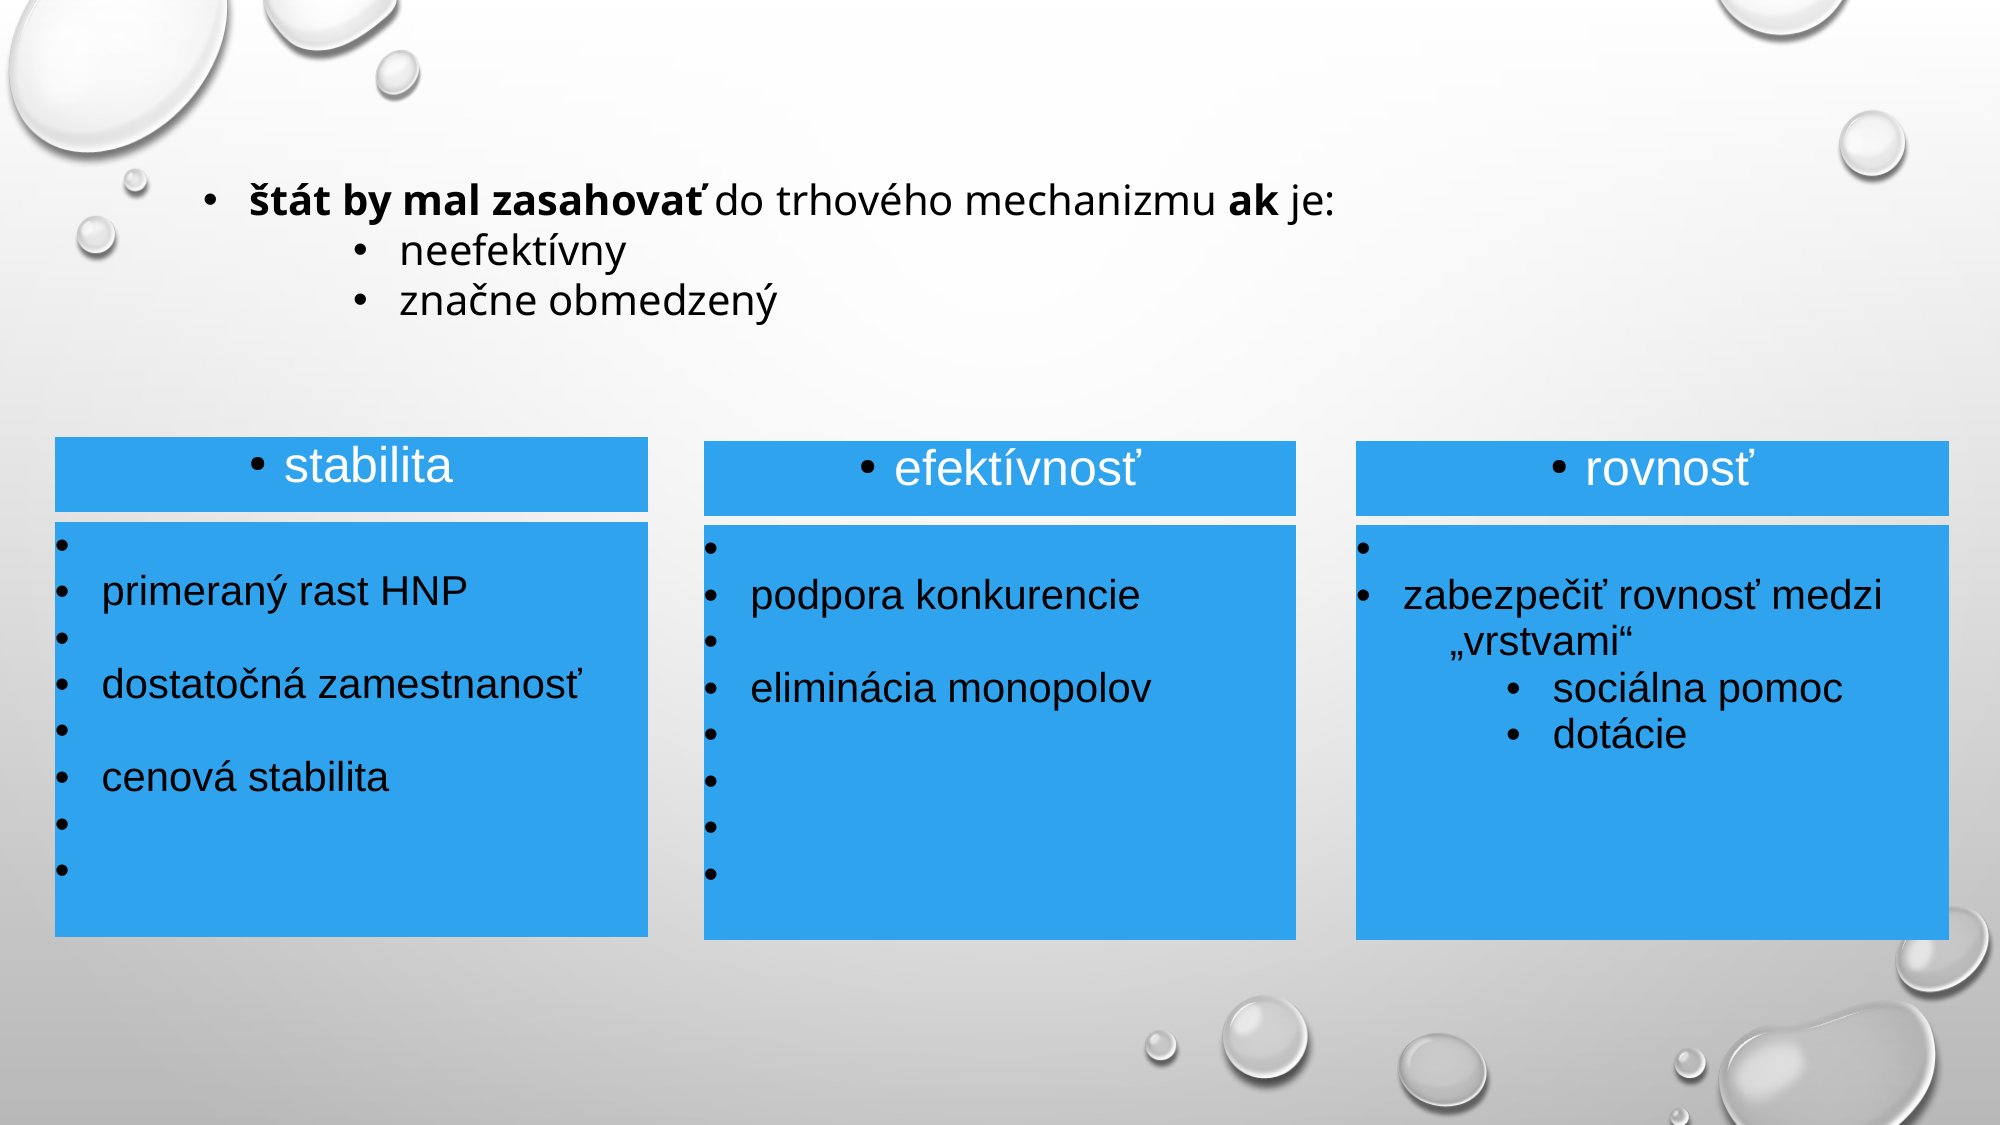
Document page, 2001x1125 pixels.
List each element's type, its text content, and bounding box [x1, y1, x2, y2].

text_box štát by mal zasahovať do trhového mechanizmu ak je: neefektívny značne obmedzený [188, 166, 1920, 334]
table_header rovnosť [1356, 441, 1949, 516]
table_header primeraný rast HNP dostatočná zamestnanosť cenová stabilita [55, 522, 648, 937]
table_header efektívnosť [704, 441, 1296, 516]
table_header podpora konkurencie eliminácia monopolov [704, 525, 1296, 940]
table_header stabilita [55, 437, 648, 512]
table_header zabezpečiť rovnosť medzi „vrstvami“ sociálna pomoc dotácie [1356, 525, 1949, 940]
